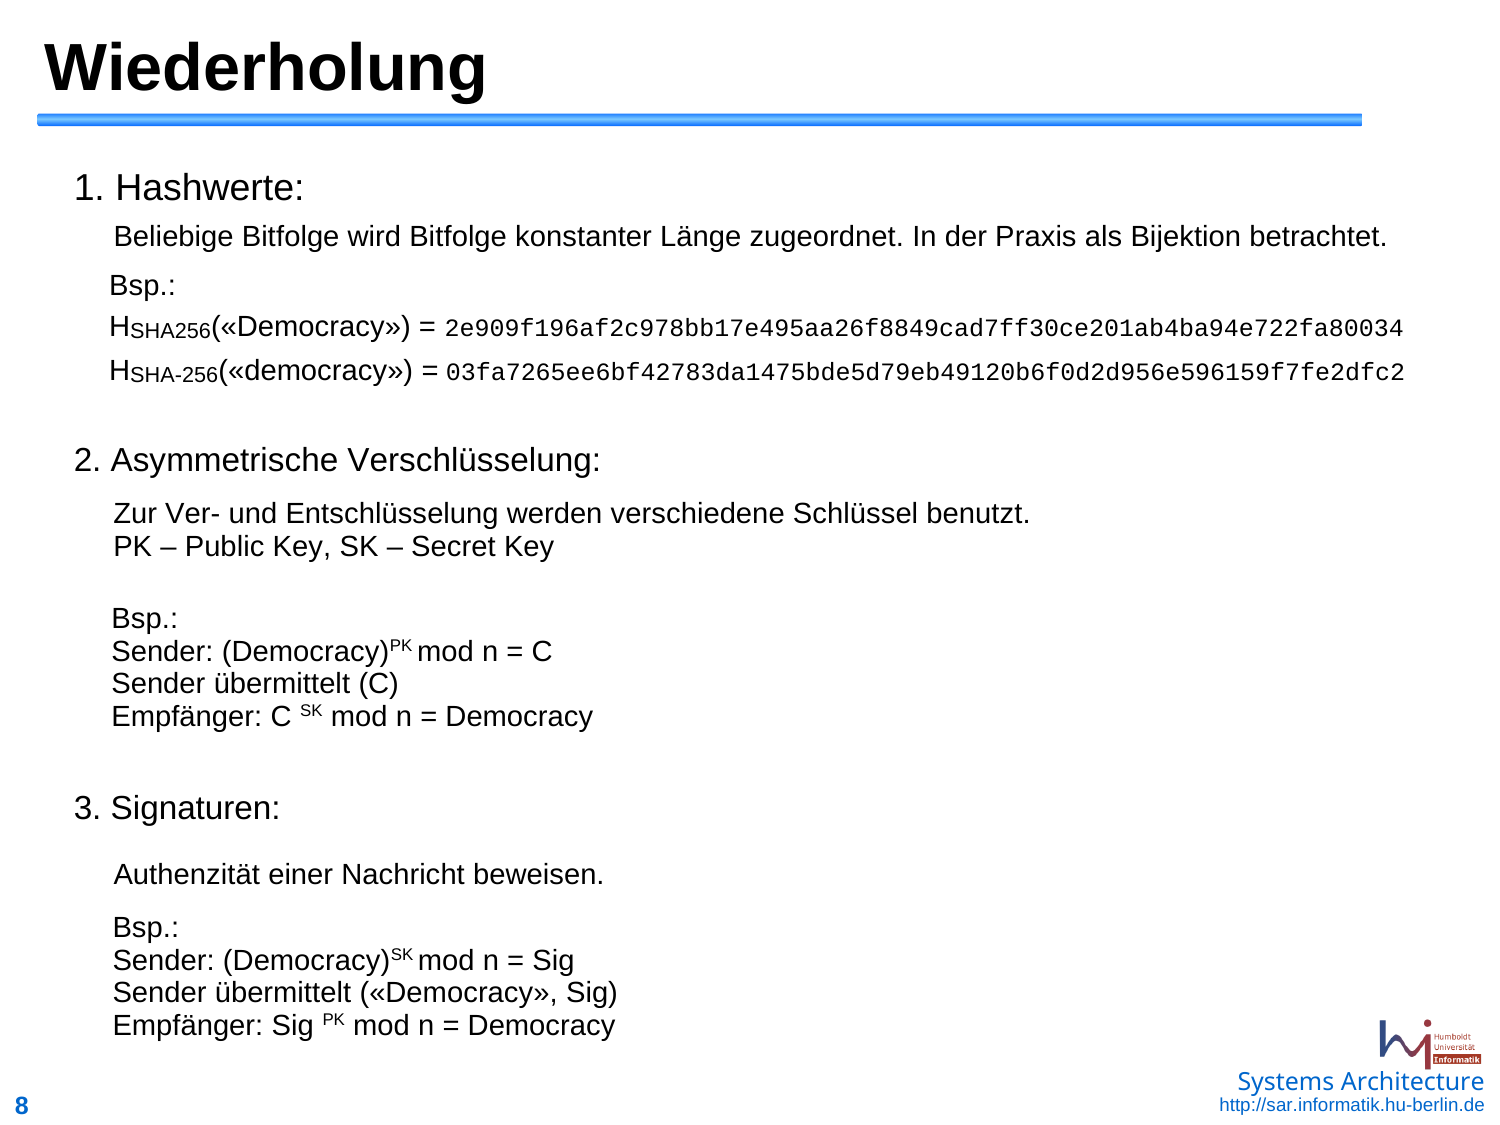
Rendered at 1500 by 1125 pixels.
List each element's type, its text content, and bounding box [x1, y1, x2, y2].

text_box 3. Signaturen: [59, 781, 296, 834]
text_box Bsp.: HSHA256(«Democracy») = 2e909f196af2c978bb17e495aa26f8849cad7ff30ce201ab4ba94e722fa80034 [94, 262, 1419, 338]
text_box Beliebige Bitfolge wird Bitfolge konstanter Länge zugeordnet. In der Praxis als Bijektion betrachtet. [98, 212, 1405, 261]
picture [1376, 1016, 1483, 1071]
text_box HSHA-256(«democracy») = 03fa7265ee6bf42783da1475bde5d79eb49120b6f0d2d956e596159f7fe2dfc2 [94, 338, 1436, 408]
text_box Zur Ver- und Entschlüsselung werden verschiedene Schlüssel benutzt. PK – Public Key, SK – Secret Key [98, 490, 1055, 571]
text_box 2. Asymmetrische Verschlüsselung: [59, 434, 617, 487]
text_box Bsp.: Sender: (Democracy)SK mod n = Sig Sender übermittelt («Democracy», Sig) Empfänger: Sig PK mod n = Democracy [97, 903, 728, 1052]
title Wiederholung [29, 20, 1500, 114]
text_box 1. Hashwerte: [59, 159, 330, 219]
text_box Bsp.: Sender: (Democracy)PK mod n = C Sender übermittelt (C) Empfänger: C SK mod n = Democracy [96, 594, 609, 743]
text_box Authenzität einer Nachricht beweisen. [98, 850, 621, 899]
